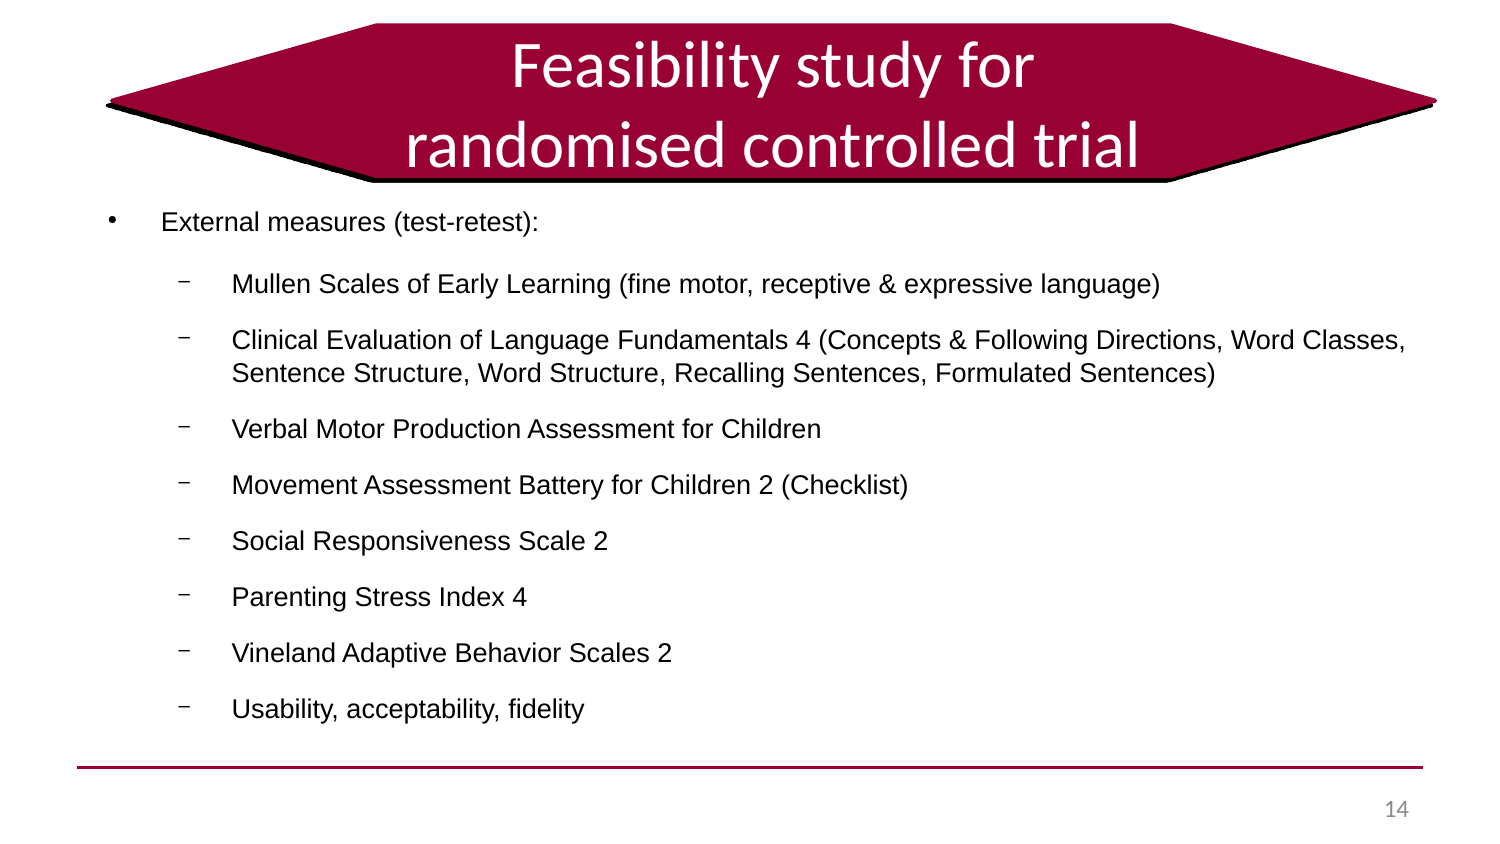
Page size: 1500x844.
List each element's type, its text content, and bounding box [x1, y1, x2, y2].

text_box Feasibility study for randomised controlled trial [112, 25, 1436, 176]
slide_number <number> [1074, 785, 1425, 830]
list External measures (test-retest): Mullen Scales of Early Learning (fine motor, receptive & expressive language) Clinical Evaluation of Language Fundamentals 4 (Concepts & Following Directions, Word Classes, Sentence Structure, Word Structure, Recalling Sentences, Formulated Sentences) Verbal Motor Production Assessment for Children Movement Assessment Battery for Children 2 (Checklist) Social Responsiveness Scale 2 Parenting Stress Index 4 Vineland Adaptive Behavior Scales 2 Usability, acceptability, fidelity [75, 196, 1425, 754]
